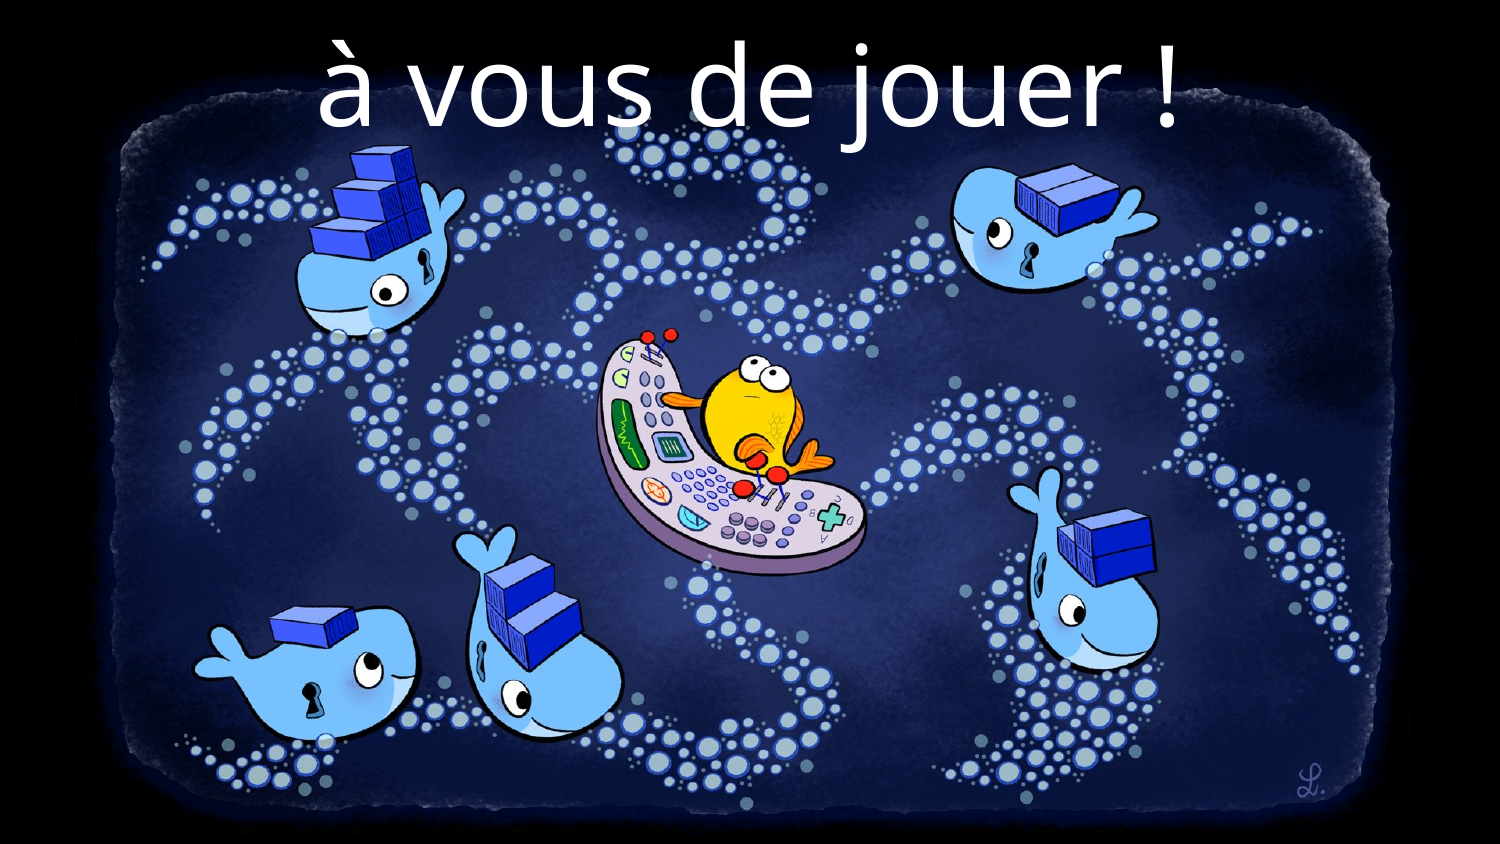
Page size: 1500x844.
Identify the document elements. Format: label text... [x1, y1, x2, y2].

text_box à vous de jouer ! [162, 0, 1338, 138]
picture [49, 24, 1455, 844]
